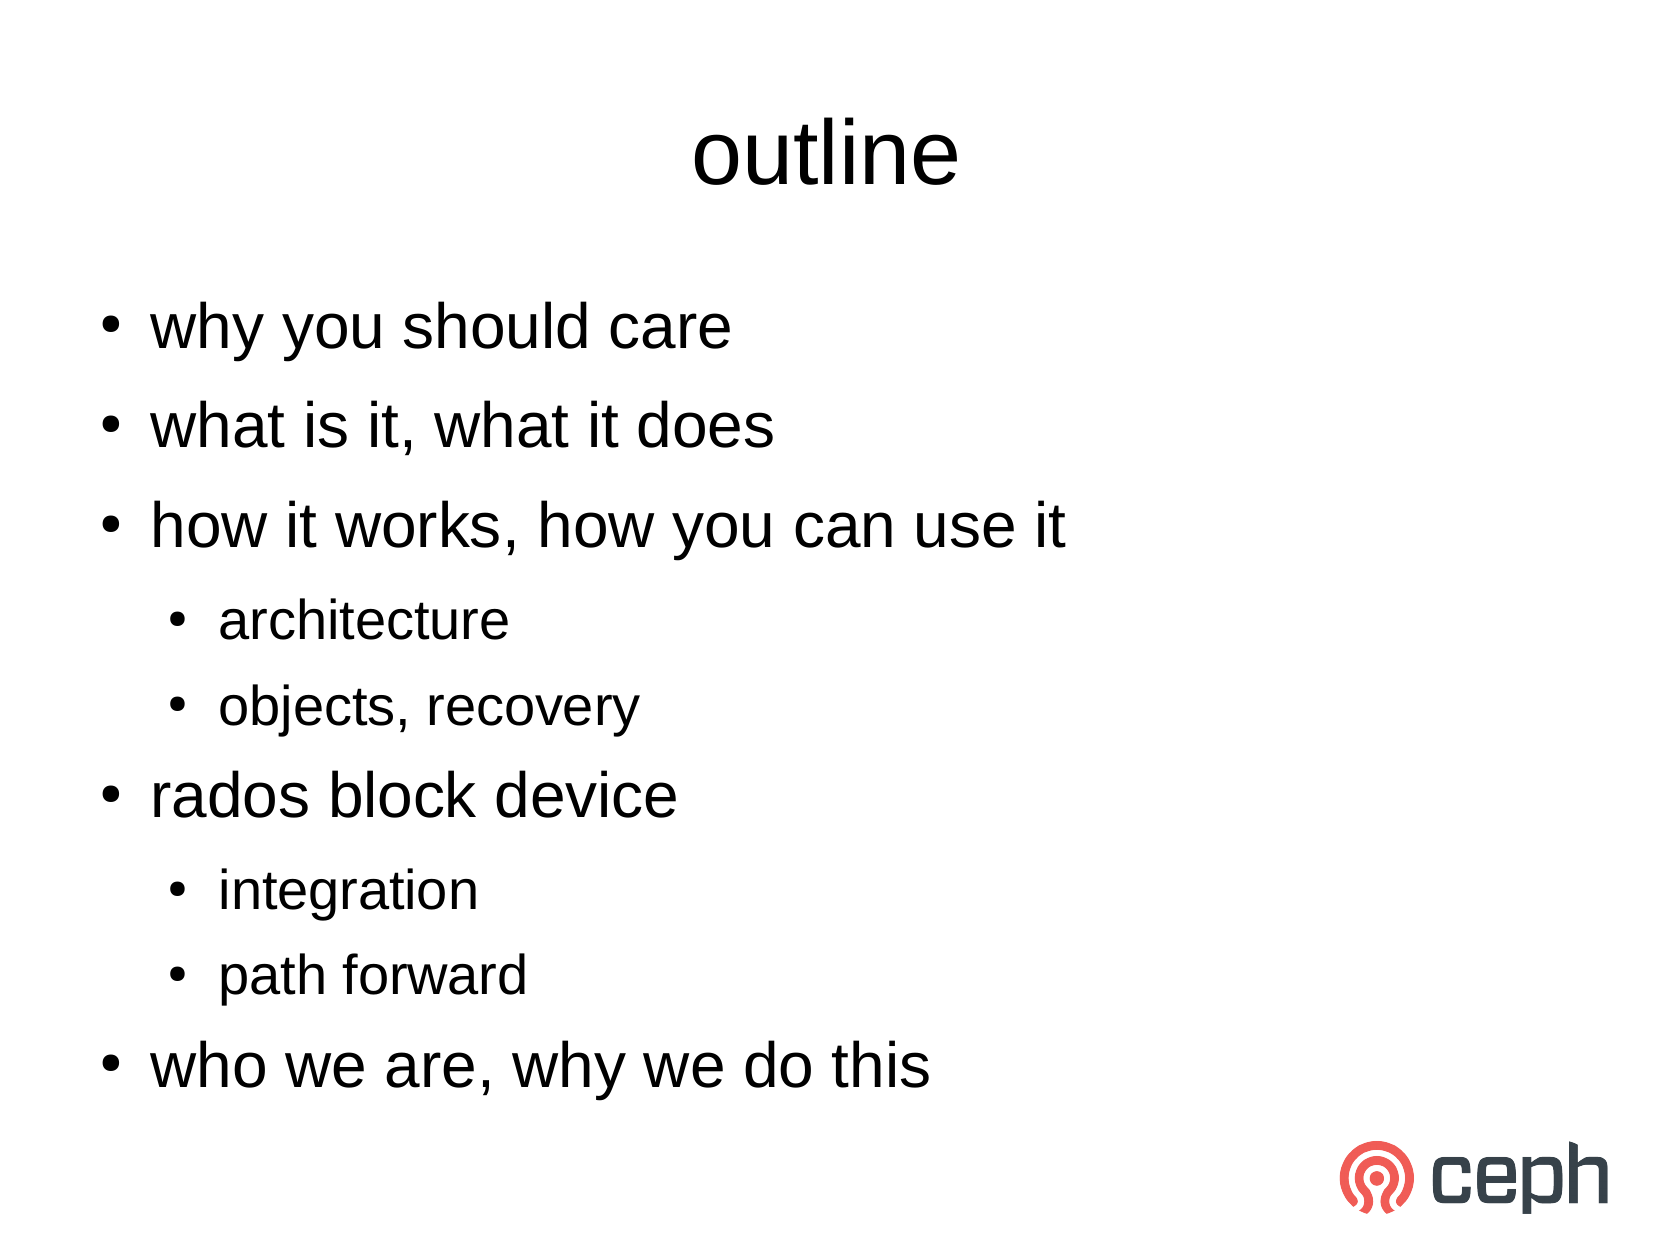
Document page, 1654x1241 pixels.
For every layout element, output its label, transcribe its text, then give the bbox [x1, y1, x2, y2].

list why you should care what is it, what it does how it works, how you can use it architecture objects, recovery rados block device integration path forward who we are, why we do this [82, 290, 1571, 1109]
picture [1293, 1095, 1654, 1241]
title outline [82, 49, 1571, 257]
